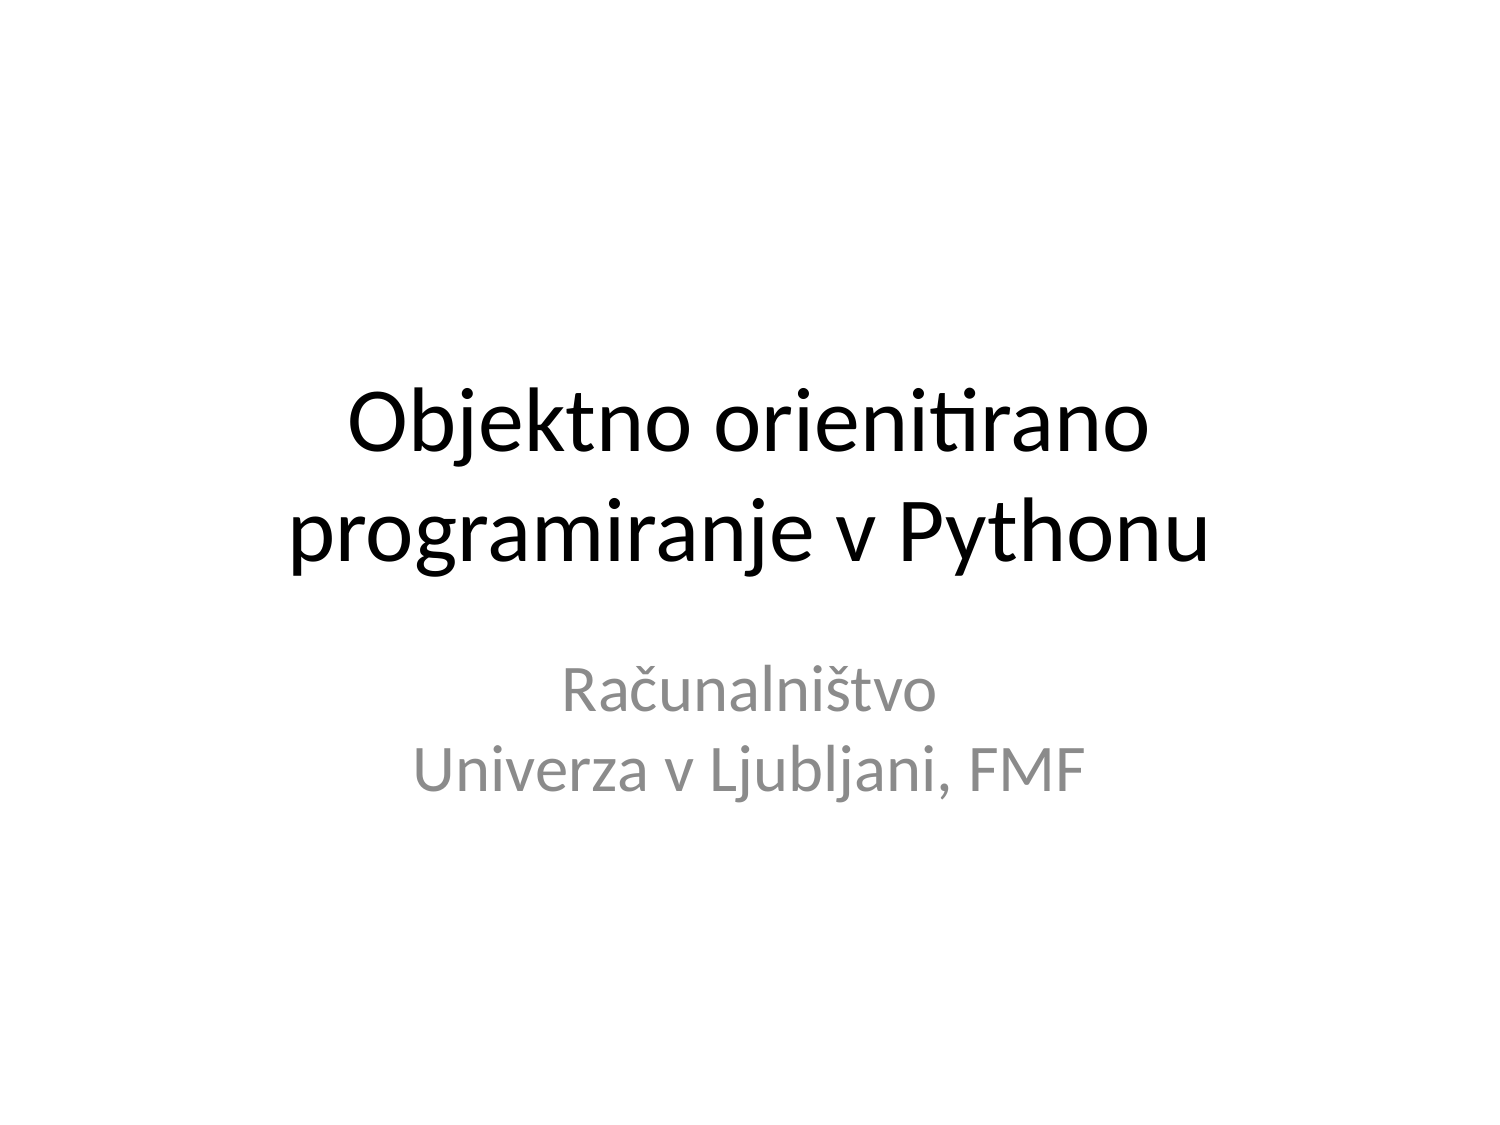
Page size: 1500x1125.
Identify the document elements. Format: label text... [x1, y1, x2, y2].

subtitle Računalništvo Univerza v Ljubljani, FMF [225, 637, 1275, 925]
title Objektno orienitirano programiranje v Pythonu [112, 349, 1388, 591]
